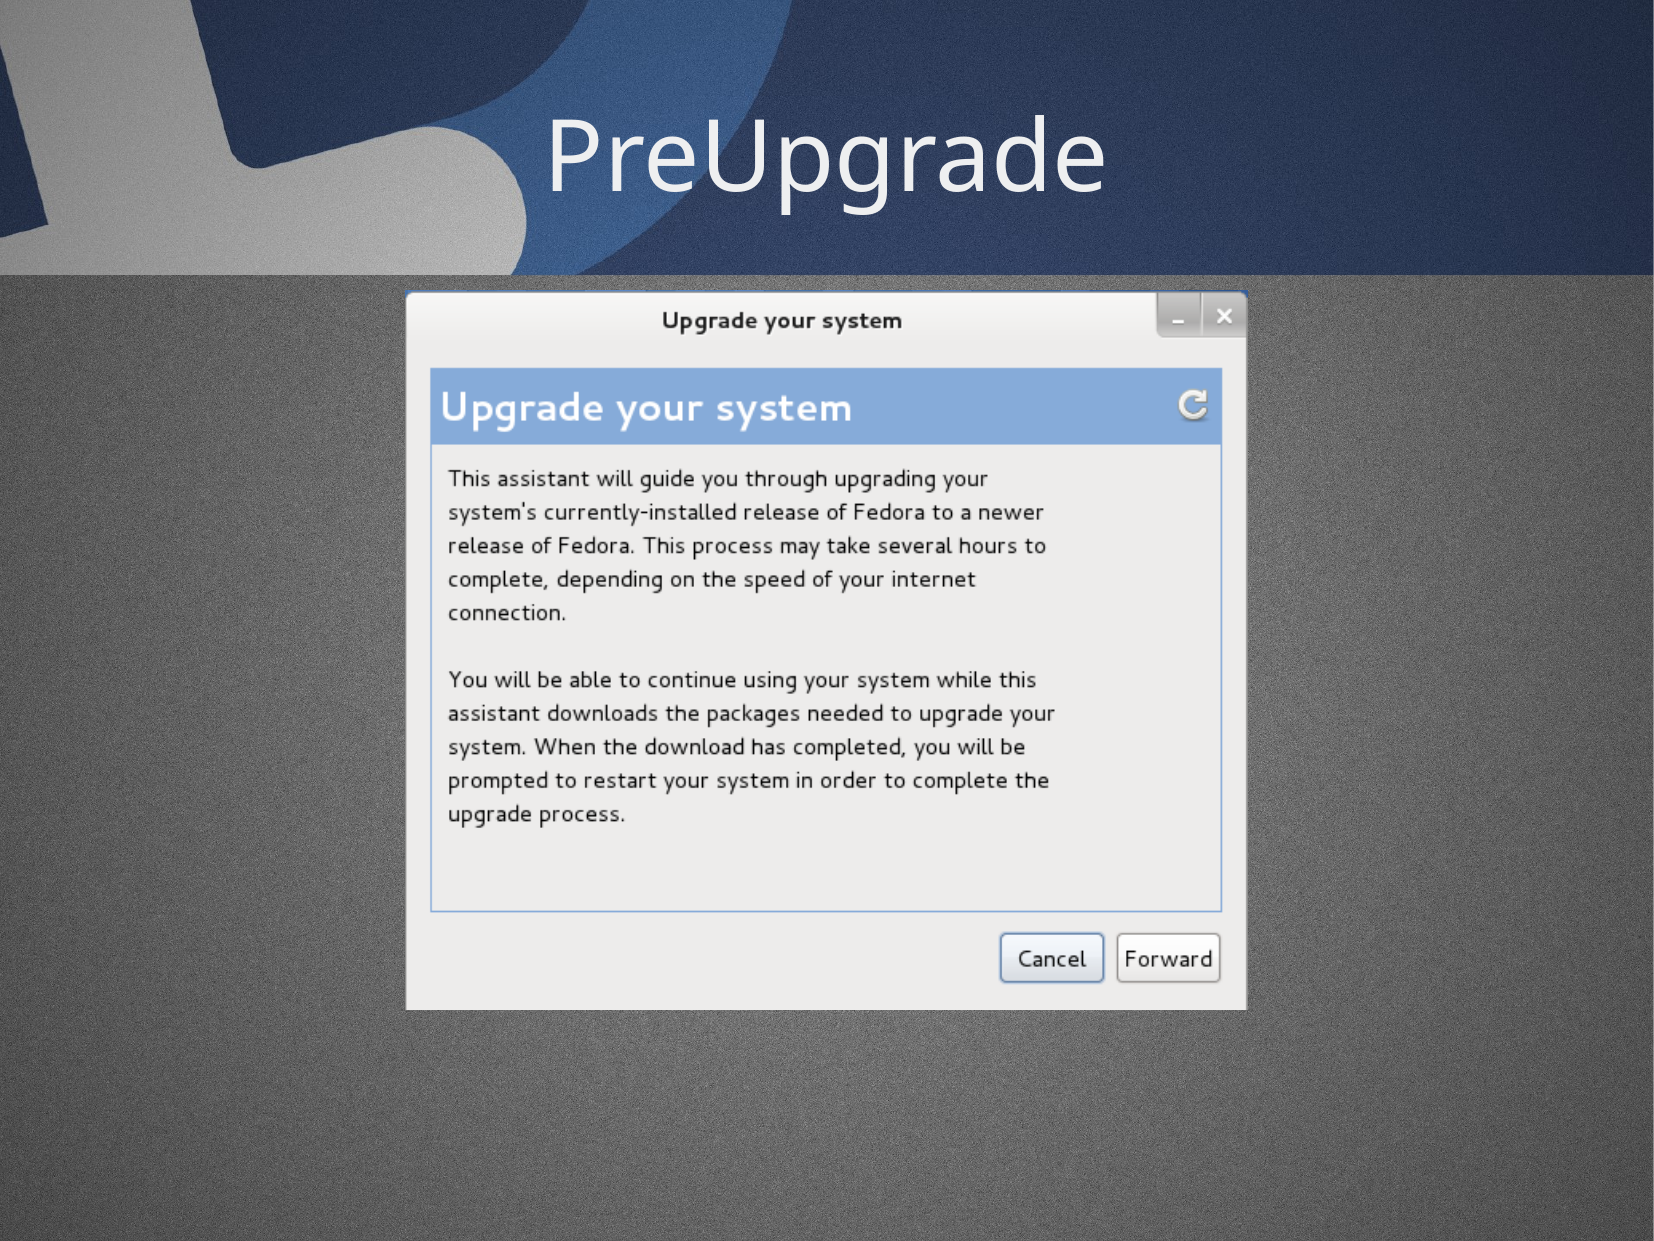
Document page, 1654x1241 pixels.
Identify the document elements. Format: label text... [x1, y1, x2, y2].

title PreUpgrade [82, 49, 1571, 257]
picture [0, 0, 1654, 1241]
